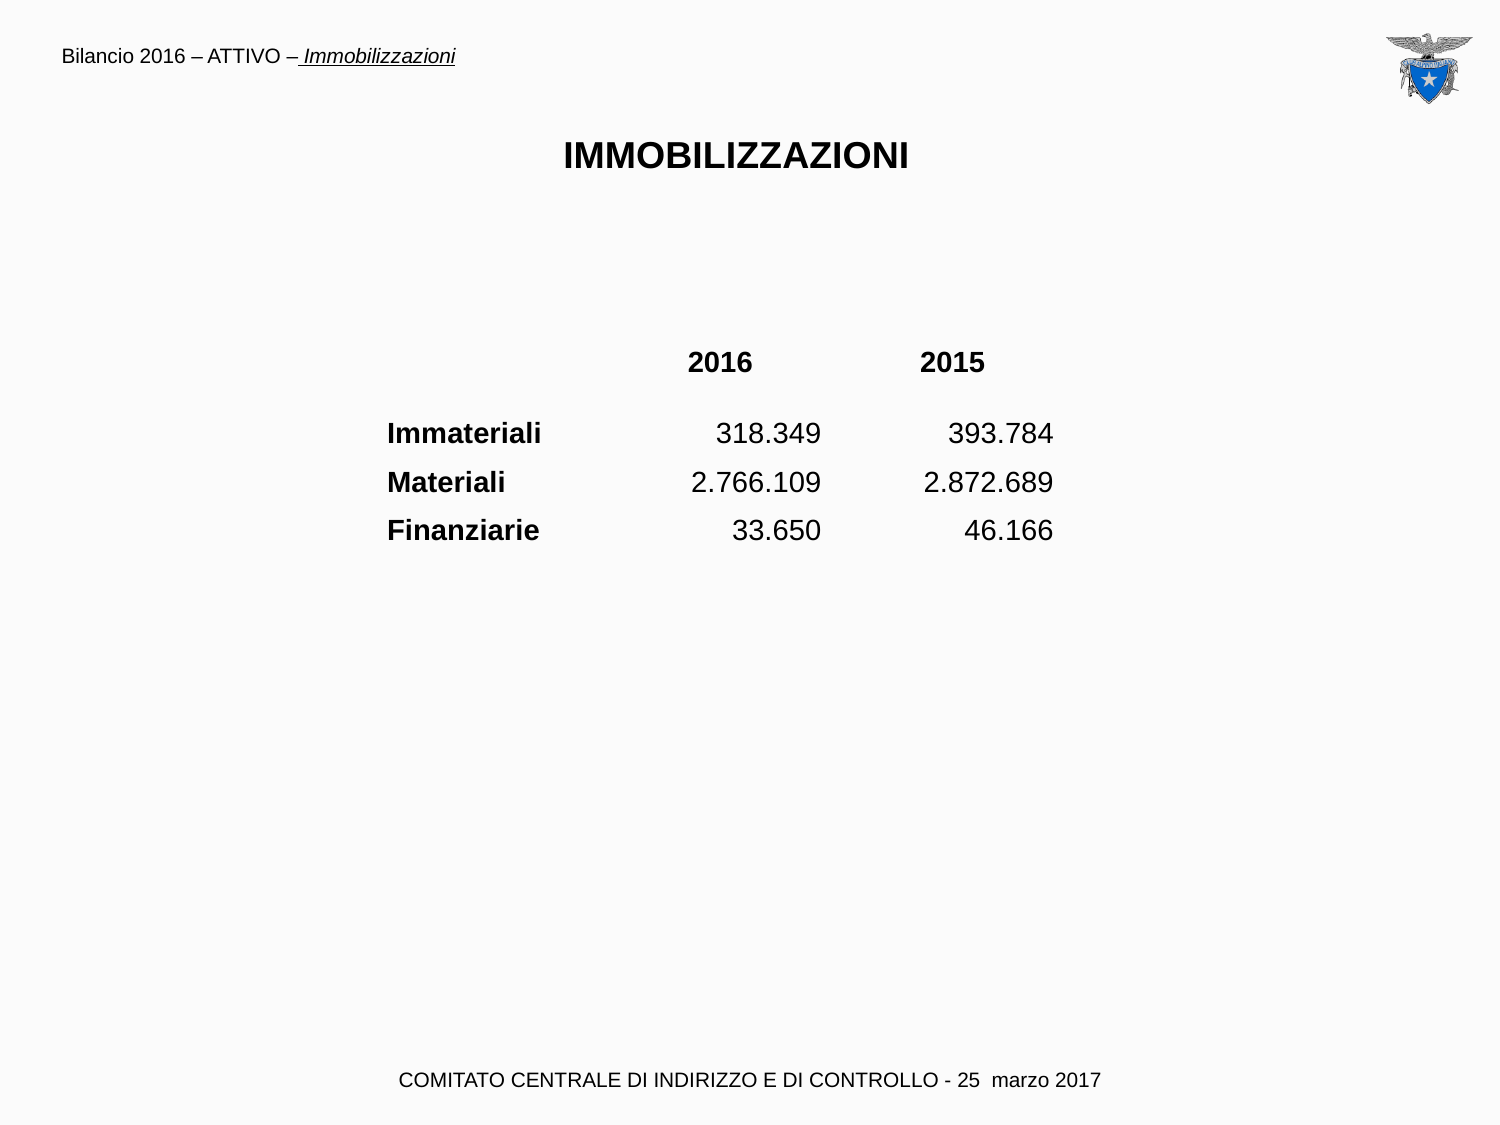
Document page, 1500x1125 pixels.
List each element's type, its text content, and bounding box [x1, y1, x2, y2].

table_cell 393.784 [837, 409, 1069, 458]
table_cell 2.766.109 [604, 458, 837, 507]
table_header 2016 [604, 338, 837, 409]
table_cell Materiali [372, 458, 604, 507]
table_cell 46.166 [837, 507, 1069, 555]
table_cell 33.650 [604, 507, 837, 555]
table_header [372, 338, 604, 409]
table_cell Immateriali [372, 409, 604, 458]
text_box COMITATO CENTRALE DI INDIRIZZO E DI CONTROLLO - 25 marzo 2017 [265, 1058, 1235, 1100]
table_cell 318.349 [604, 409, 837, 458]
text_box IMMOBILIZZAZIONI [246, 128, 1227, 179]
table_cell 2.872.689 [837, 458, 1069, 507]
table_header 2015 [837, 338, 1069, 409]
picture [1382, 29, 1477, 112]
text_box Bilancio 2016 – ATTIVO – Immobilizzazioni [46, 35, 516, 76]
table_cell Finanziarie [372, 507, 604, 555]
